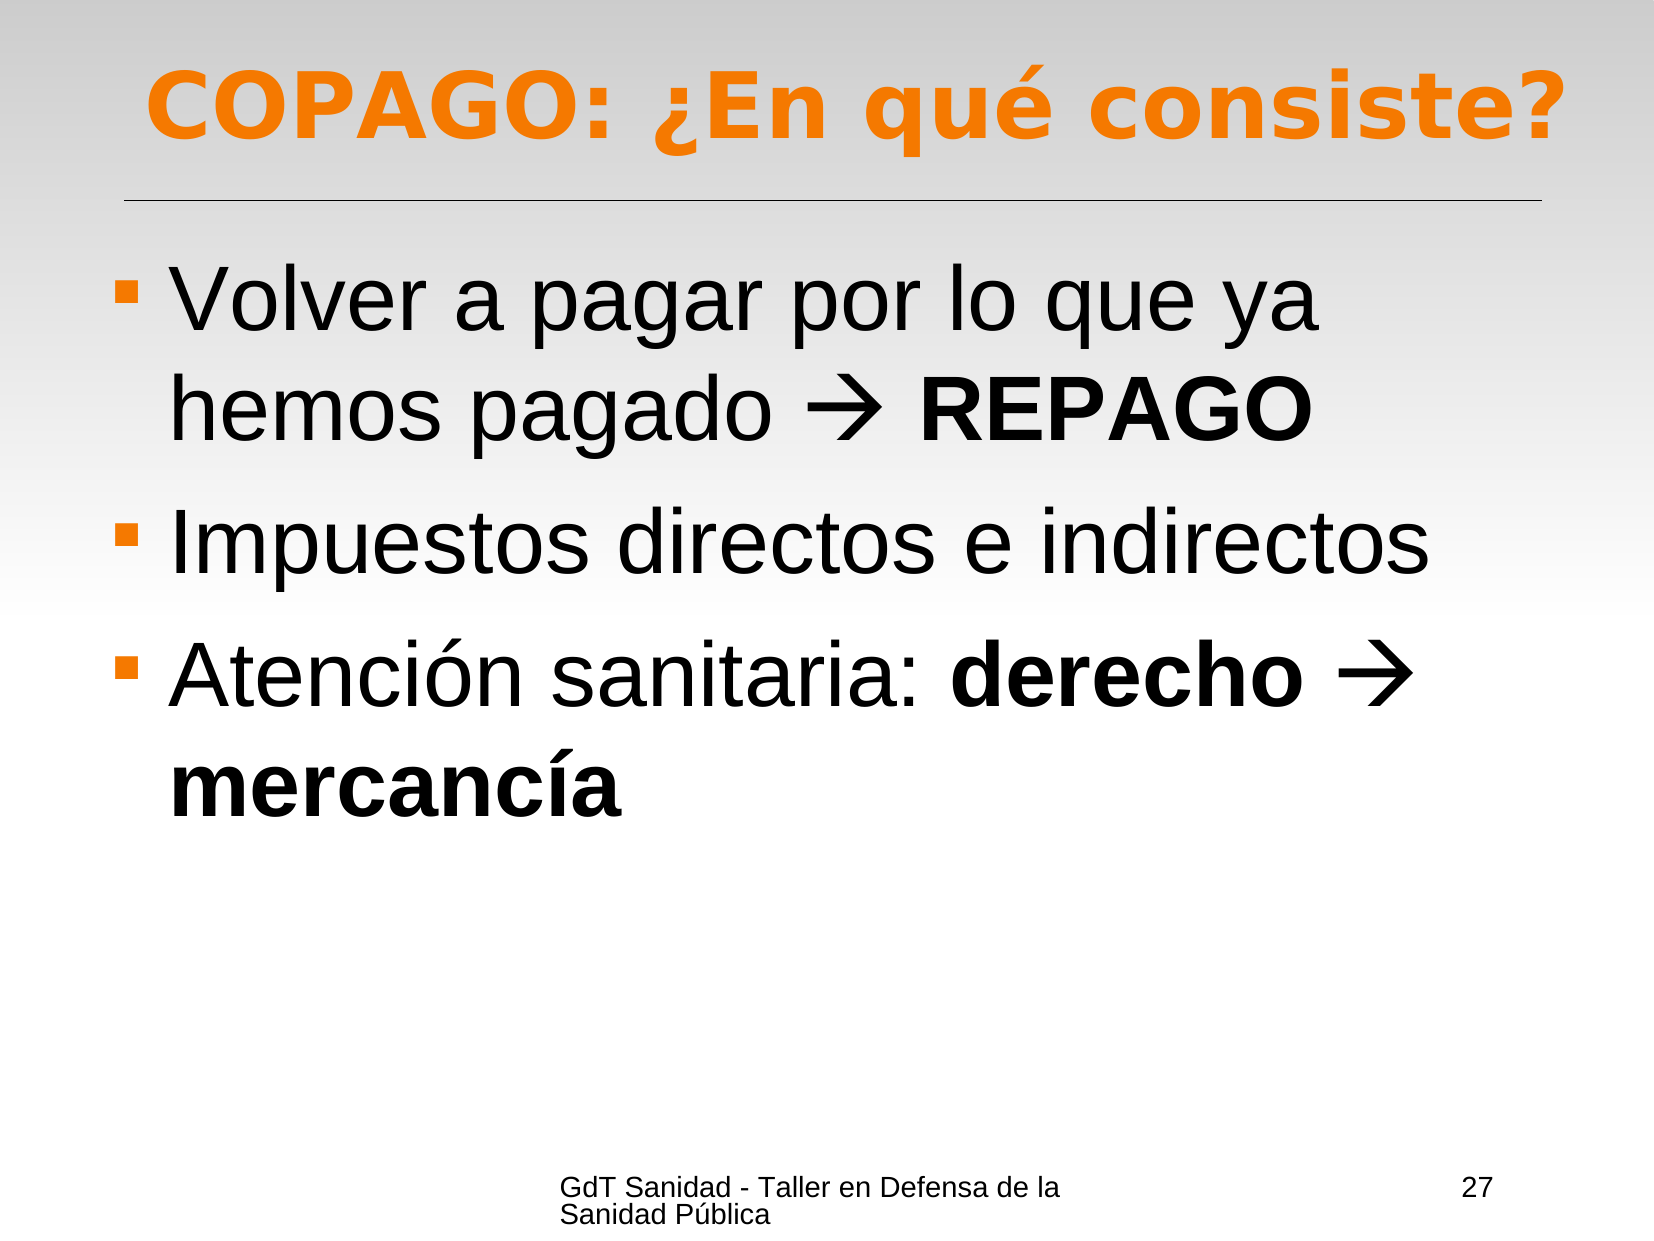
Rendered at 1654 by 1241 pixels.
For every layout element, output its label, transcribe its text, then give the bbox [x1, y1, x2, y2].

title COPAGO: ¿En qué consiste? [59, 25, 1625, 178]
list Volver a pagar por lo que ya hemos pagado  REPAGO Impuestos directos e indirectos Atención sanitaria: derecho  mercancía [82, 231, 1571, 1050]
